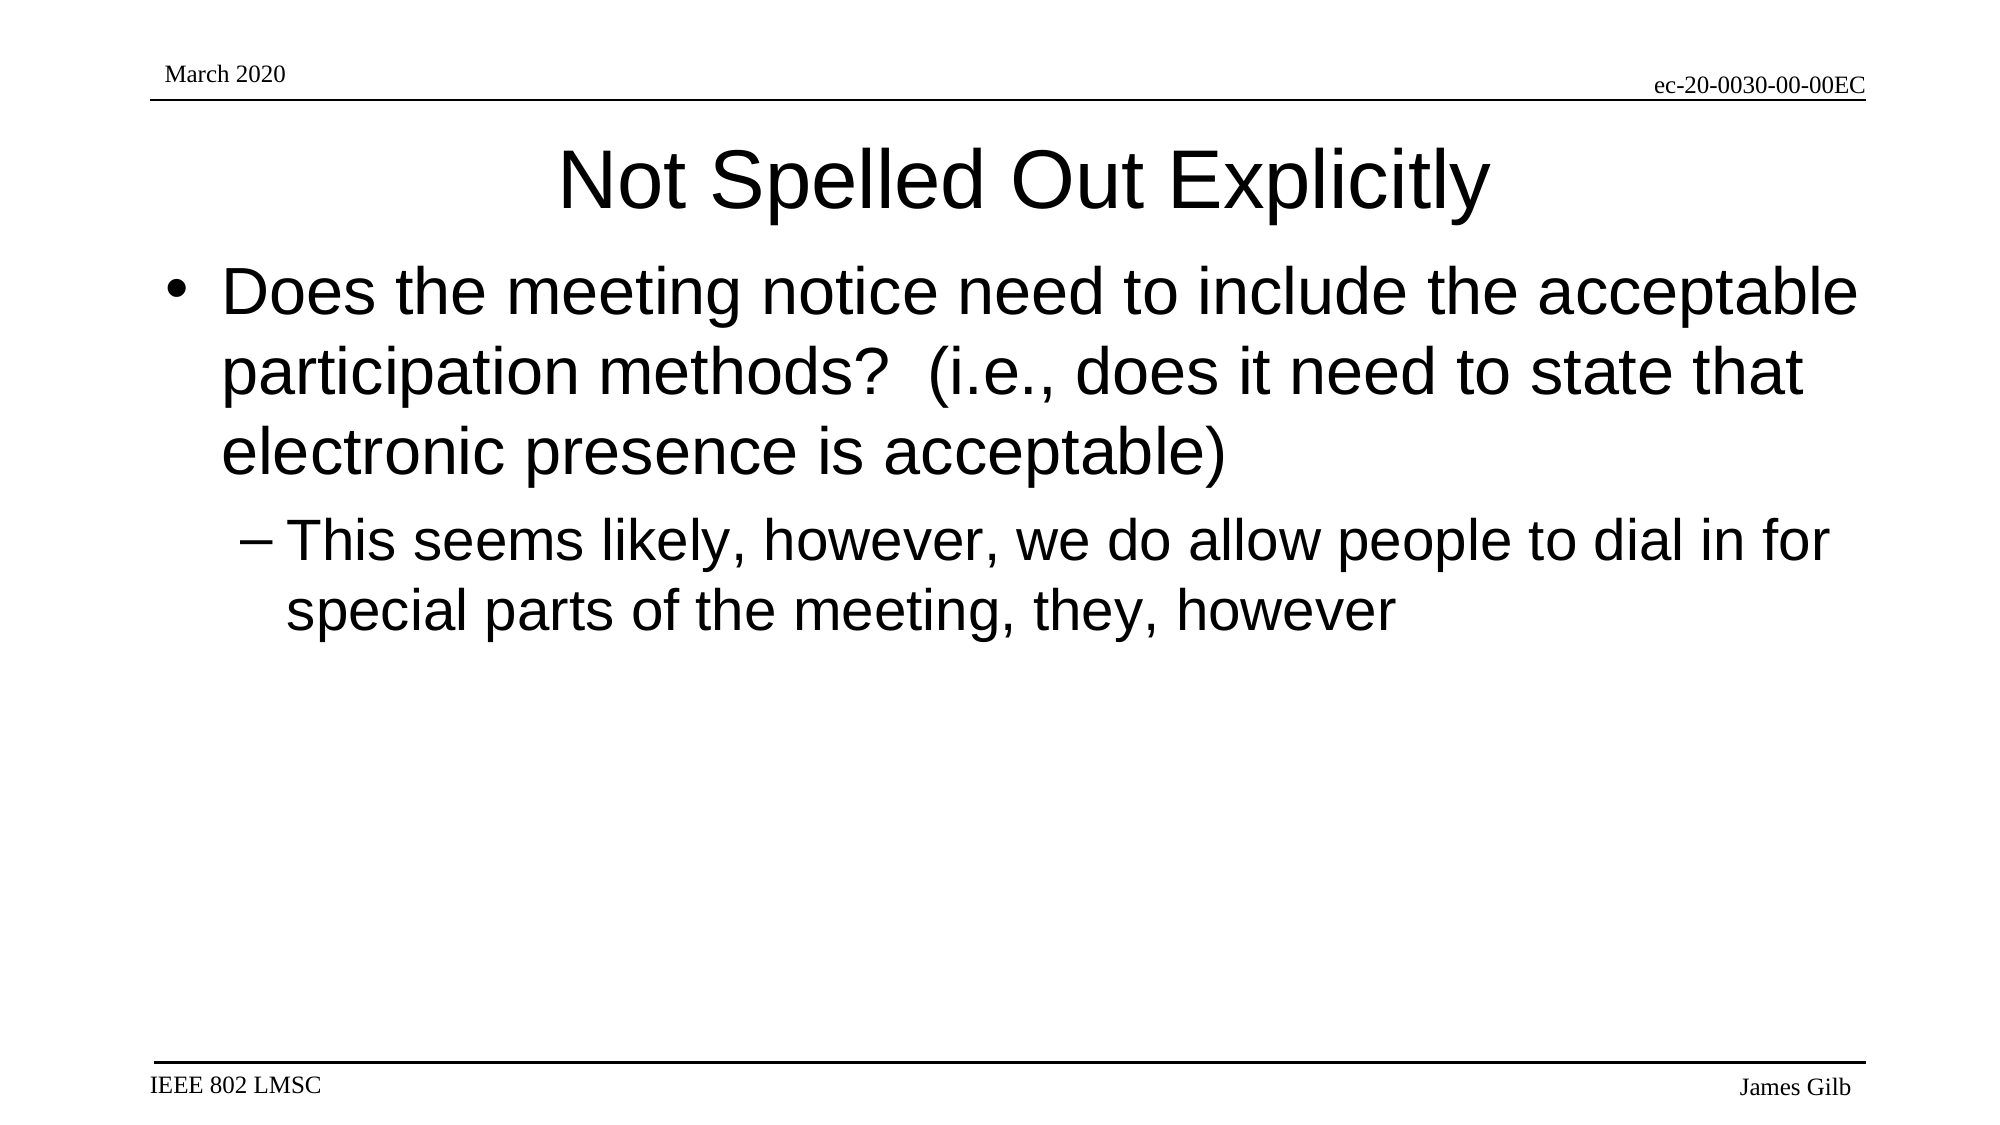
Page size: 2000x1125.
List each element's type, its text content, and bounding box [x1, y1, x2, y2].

list Does the meeting notice need to include the acceptable participation methods? (i.e., does it need to state that electronic presence is acceptable) This seems likely, however, we do allow people to dial in for special parts of the meeting, they, however [149, 239, 1900, 1051]
title Not Spelled Out Explicitly [149, 112, 1900, 238]
